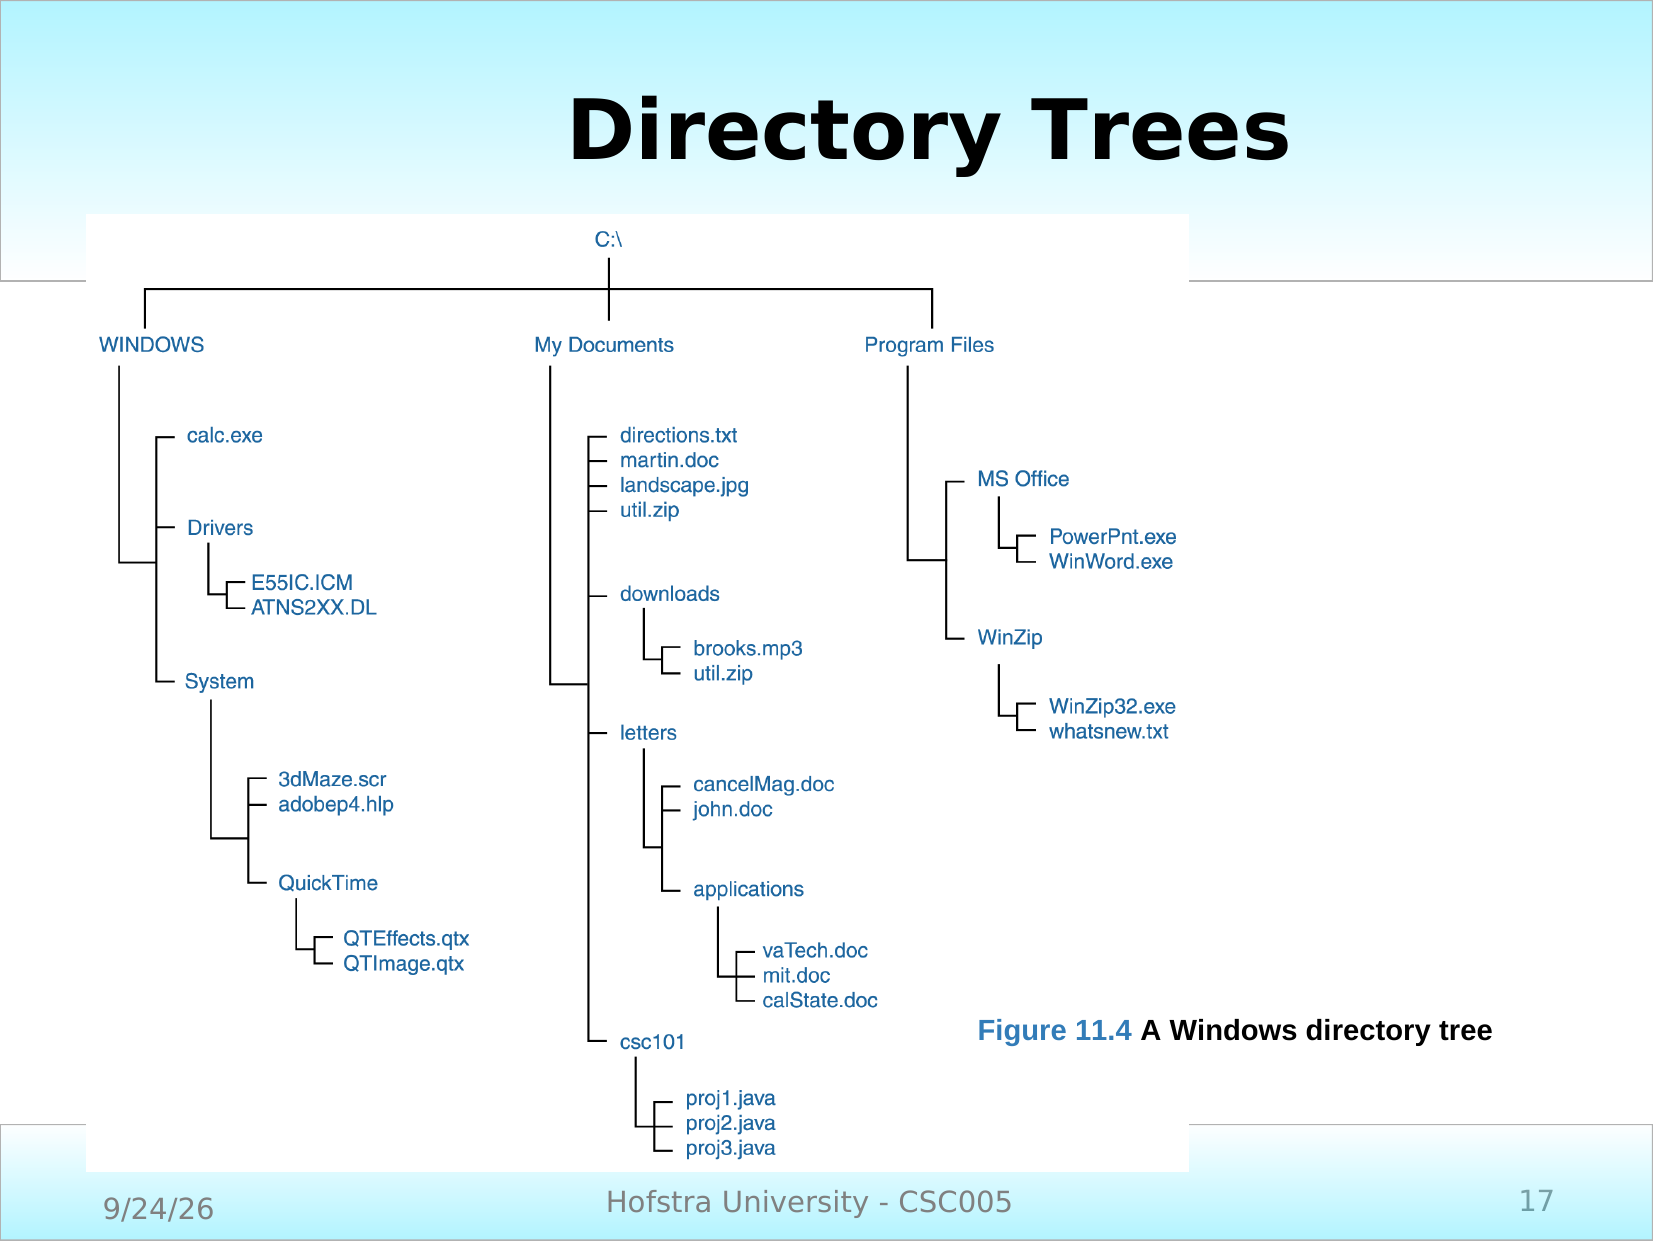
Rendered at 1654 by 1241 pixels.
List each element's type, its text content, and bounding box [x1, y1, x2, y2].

text_box Figure 11.4 A Windows directory tree [962, 1006, 1509, 1055]
title Directory Trees [247, 27, 1612, 235]
picture [86, 214, 1189, 1173]
